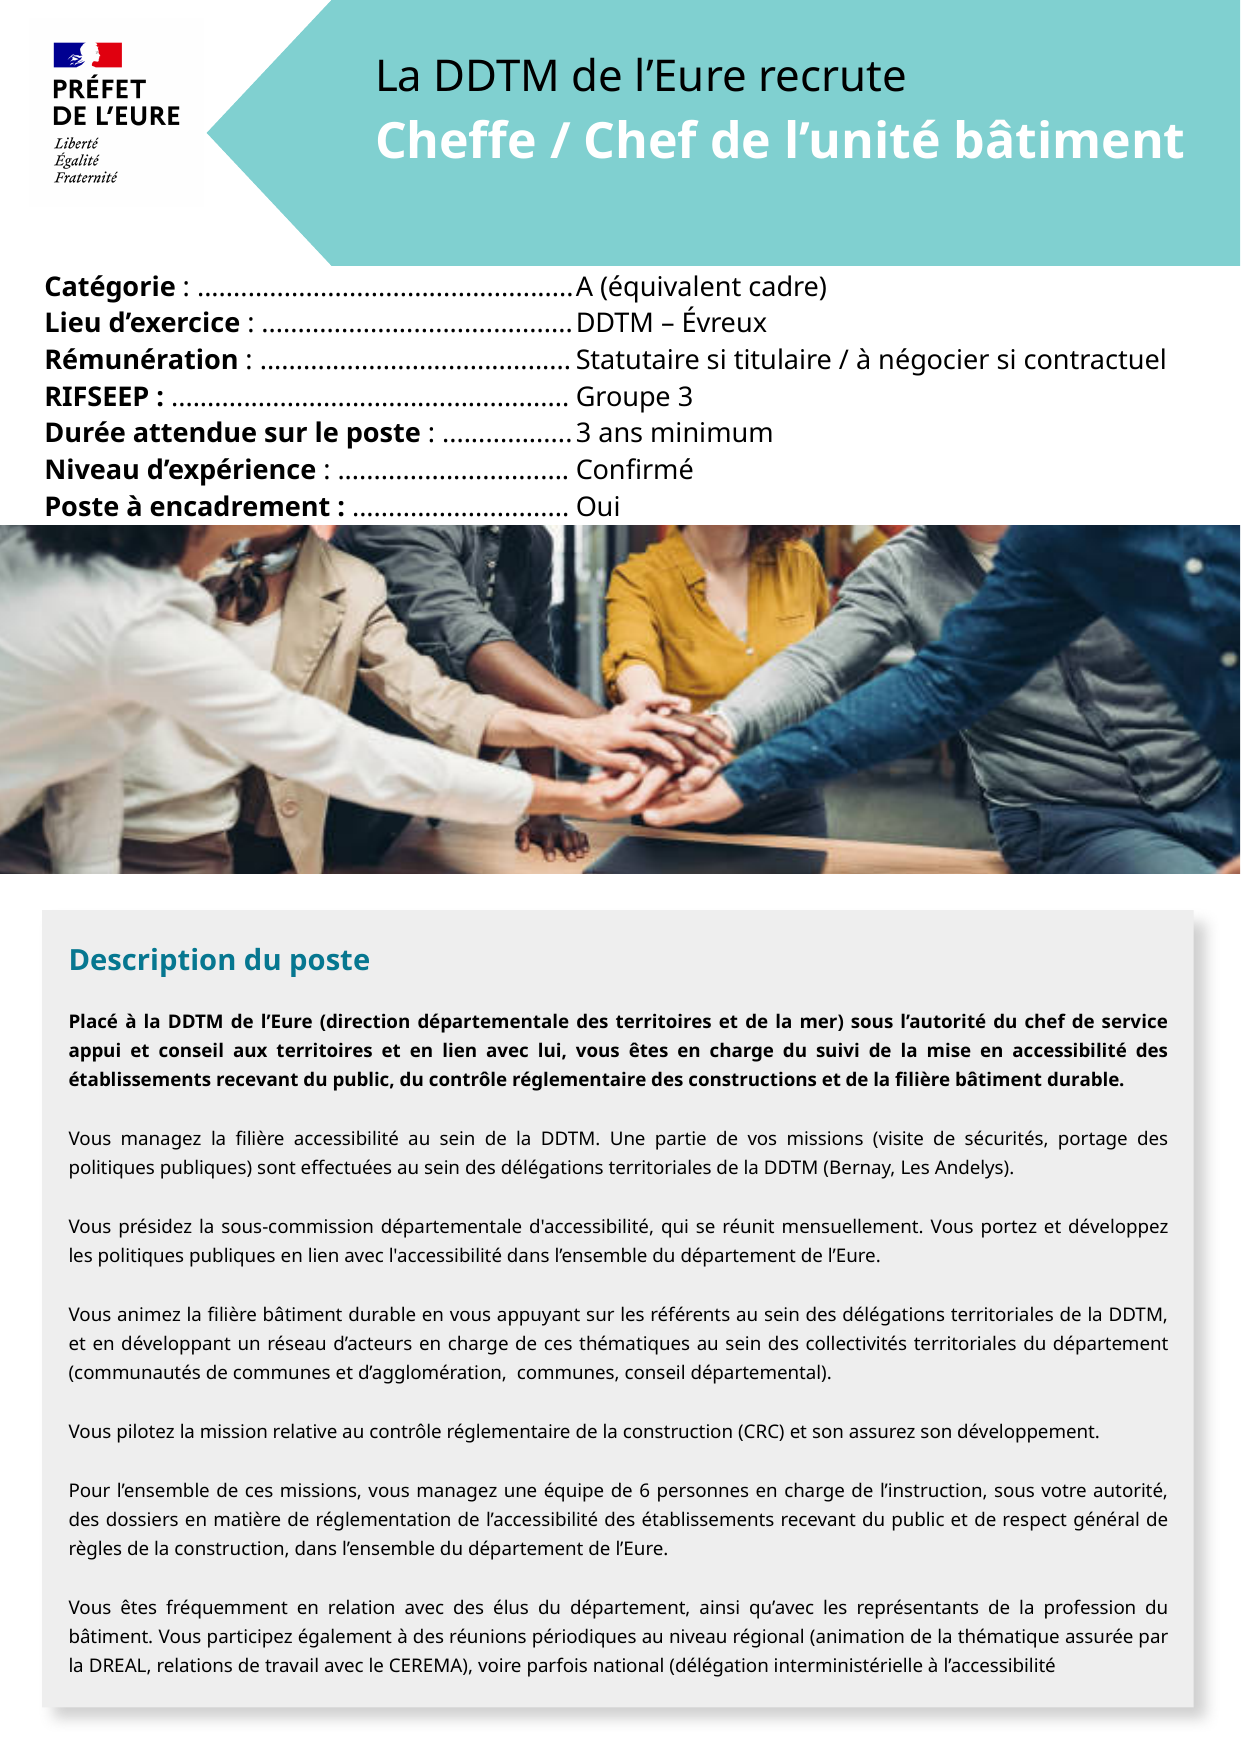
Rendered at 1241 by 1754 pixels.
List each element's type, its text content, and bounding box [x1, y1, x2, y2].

text_box Catégorie : A (équivalent cadre) Lieu d’exercice : DDTM – Évreux Rémunération : Statutaire si titulaire / à négocier si contractuel RIFSEEP : Groupe 3 Durée attendue sur le poste : 3 ans minimum Niveau d’expérience : Confirmé Poste à encadrement : Oui [29, 259, 1235, 525]
text_box Description du poste Placé à la DDTM de l’Eure (direction départementale des territoires et de la mer) sous l’autorité du chef de service appui et conseil aux territoires et en lien avec lui, vous êtes en charge du suivi de la mise en accessibilité des établissements recevant du public, du contrôle réglementaire des constructions et de la filière bâtiment durable. Vous managez la filière accessibilité au sein de la DDTM. Une partie de vos missions (visite de sécurités, portage des politiques publiques) sont effectuées au sein des délégations territoriales de la DDTM (Bernay, Les Andelys). Vous présidez la sous-commission départementale d'accessibilité, qui se réunit mensuellement. Vous portez et développez les politiques publiques en lien avec l'accessibilité dans l’ensemble du département de l’Eure. Vous animez la filière bâtiment durable en vous appuyant sur les référents au sein des délégations territoriales de la DDTM, et en développant un réseau d’acteurs en charge de ces thématiques au sein des collectivités territoriales du département (communautés de communes et d’agglomération, communes, conseil départemental). Vous pilotez la mission relative au contrôle réglementaire de la construction (CRC) et son assurez son développement. Pour l’ensemble de ces missions, vous managez une équipe de 6 personnes en charge de l’instruction, sous votre autorité, des dossiers en matière de réglementation de l’accessibilité des établissements recevant du public et de respect général de règles de la construction, dans l’ensemble du département de l’Eure. Vous êtes fréquemment en relation avec des élus du département, ainsi qu’avec les représentants de la profession du bâtiment. Vous participez également à des réunions périodiques au niveau régional (animation de la thématique assurée par la DREAL, relations de travail avec le CEREMA), voire parfois national (délégation interministérielle à l’accessibilité [42, 910, 1194, 1708]
picture [0, 525, 1241, 874]
picture [29, 18, 204, 207]
text_box La DDTM de l’Eure recrute Cheffe / Chef de l’unité bâtiment [360, 37, 1229, 210]
text_box [206, 0, 1241, 266]
